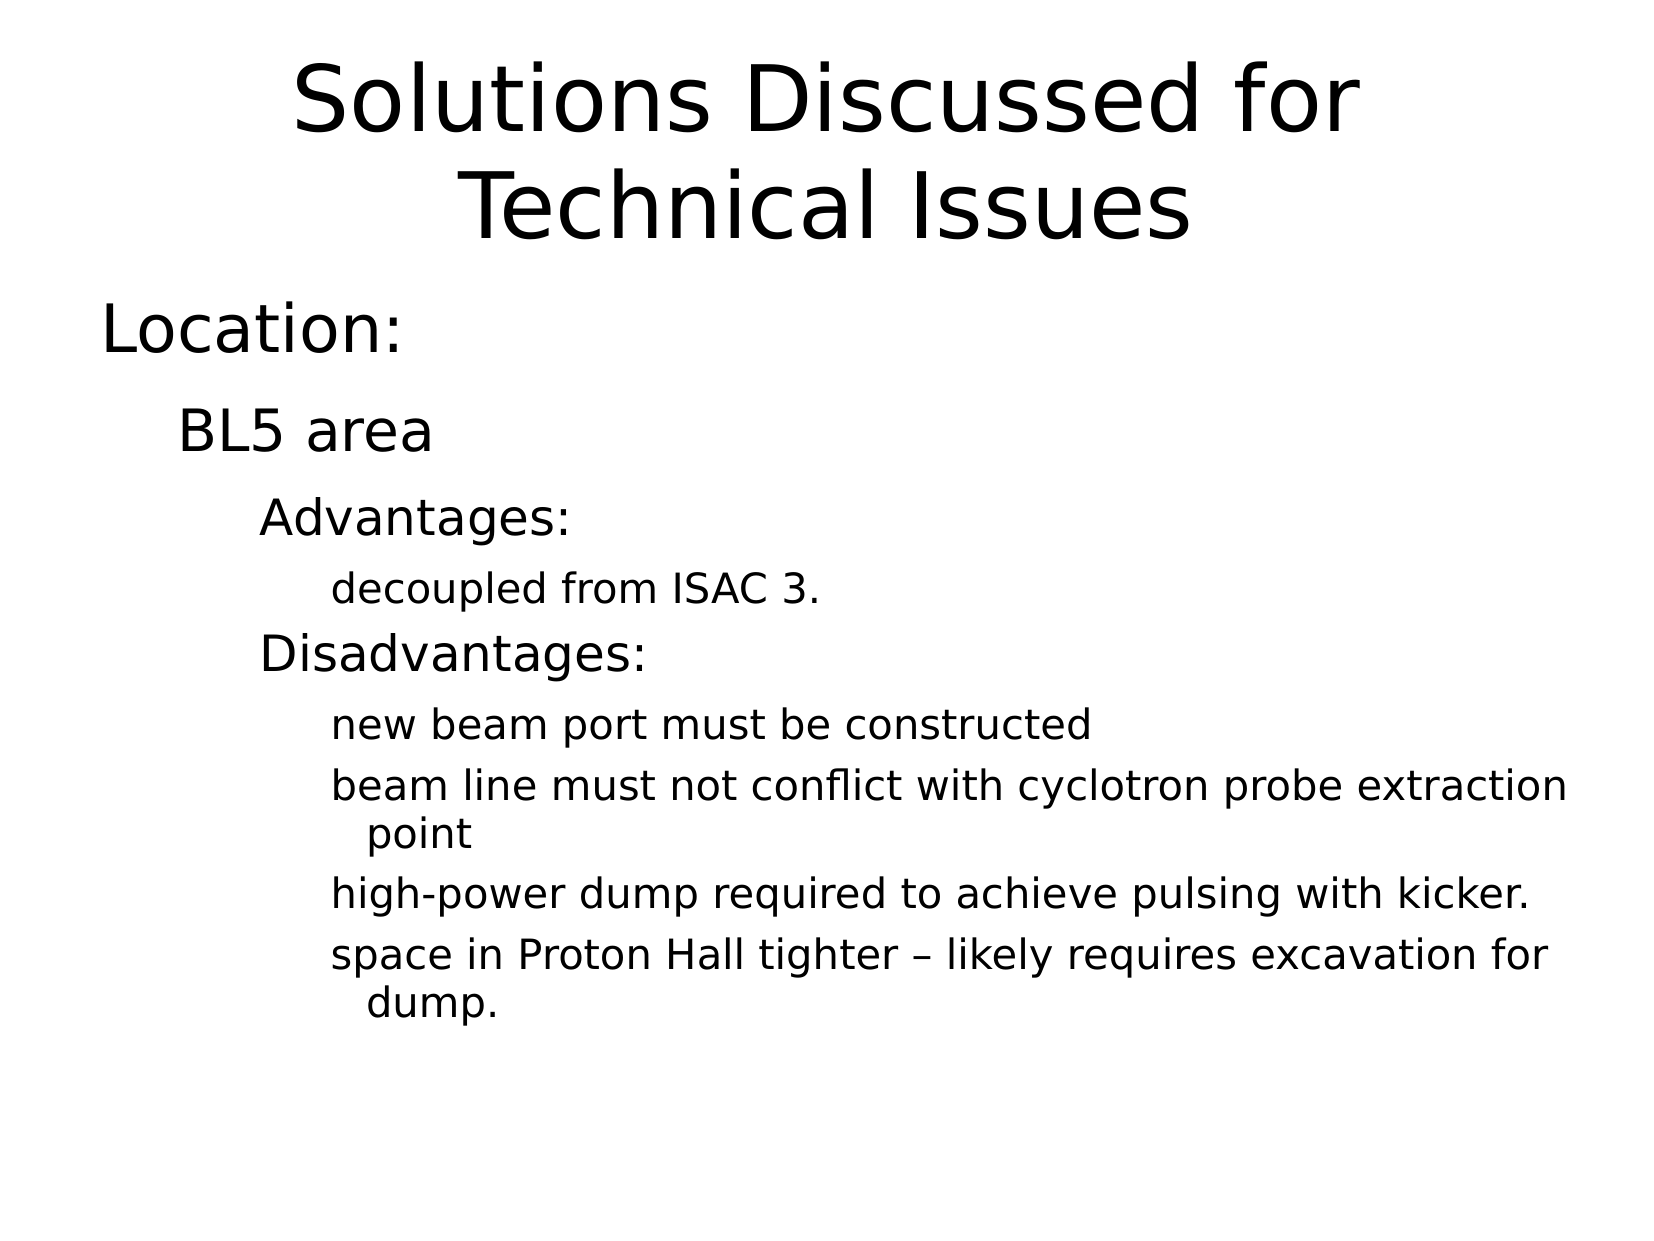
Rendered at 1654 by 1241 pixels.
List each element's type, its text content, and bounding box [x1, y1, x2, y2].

title Solutions Discussed for Technical Issues [82, 45, 1571, 261]
list Location: BL5 area Advantages: decoupled from ISAC 3. Disadvantages: new beam port must be constructed beam line must not conflict with cyclotron probe extraction point high-power dump required to achieve pulsing with kicker. space in Proton Hall tighter – likely requires excavation for dump. [82, 290, 1571, 1094]
